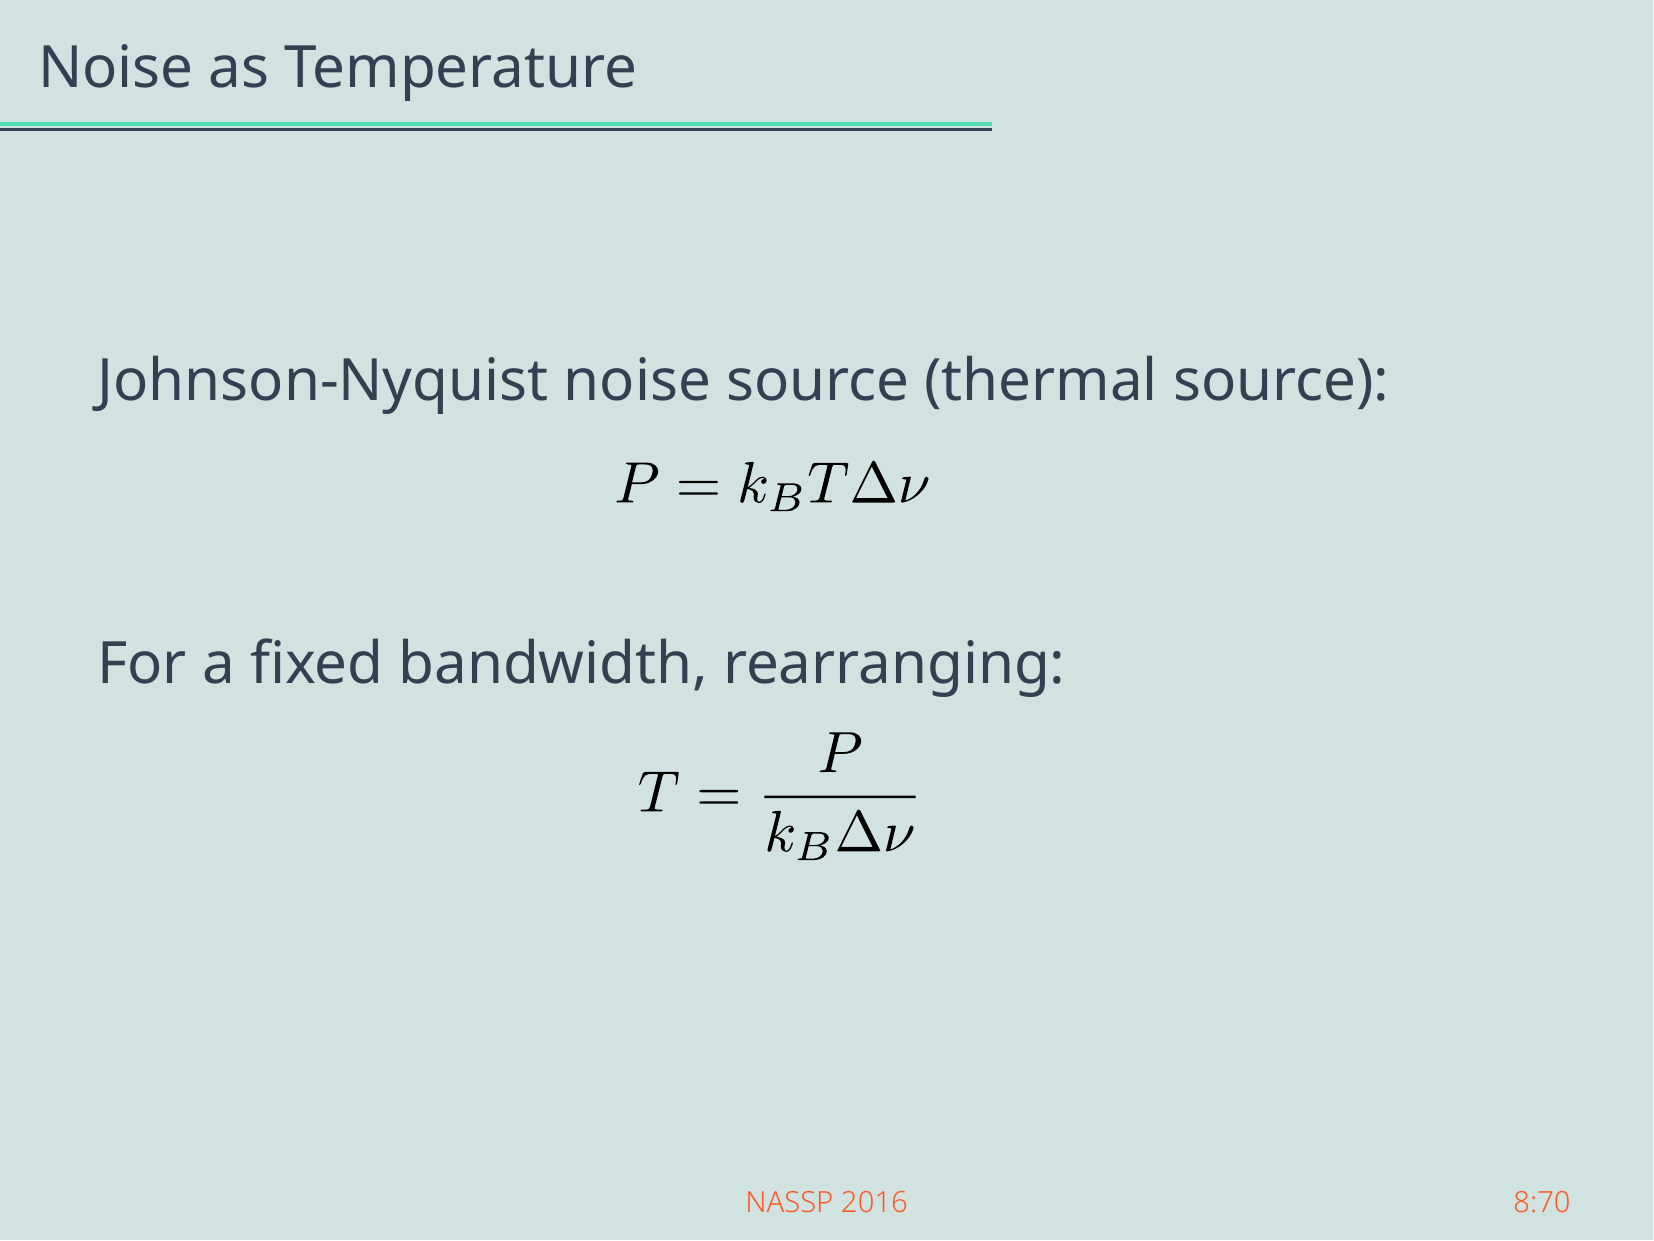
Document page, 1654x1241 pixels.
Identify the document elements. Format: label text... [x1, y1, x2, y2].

text_box Noise as Temperature [23, 17, 1063, 103]
text_box Johnson-Nyquist noise source (thermal source): [82, 330, 1406, 416]
text_box [614, 460, 931, 512]
text_box For a fixed bandwidth, rearranging: [82, 614, 1406, 700]
text_box [637, 732, 916, 861]
